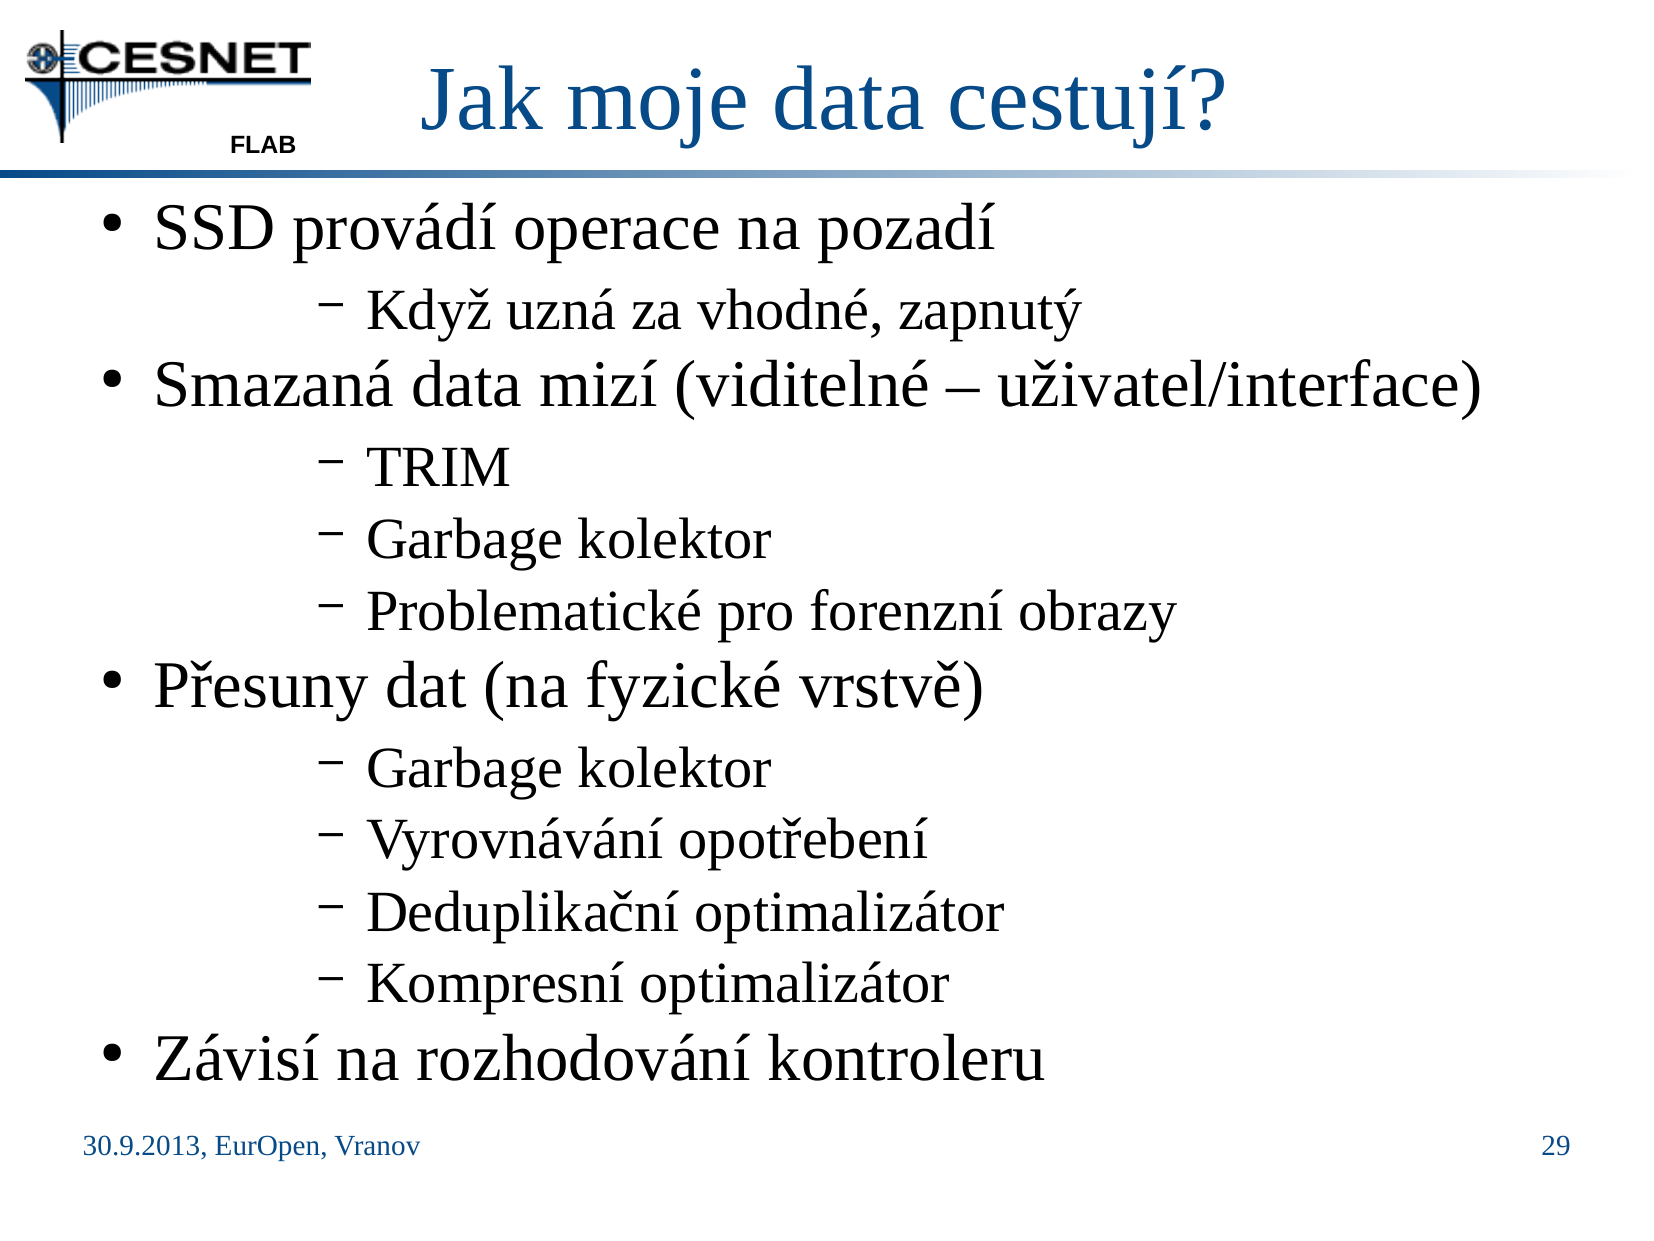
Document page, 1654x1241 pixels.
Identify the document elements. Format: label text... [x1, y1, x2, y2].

picture [25, 30, 311, 143]
title Jak moje data cestují? [79, 47, 1571, 150]
list SSD provádí operace na pozadí Když uzná za vhodné, zapnutý Smazaná data mizí (viditelné – uživatel/interface) TRIM Garbage kolektor Problematické pro forenzní obrazy Přesuny dat (na fyzické vrstvě) Garbage kolektor Vyrovnávání opotřebení Deduplikační optimalizátor Kompresní optimalizátor Závisí na rozhodování kontroleru [82, 205, 1571, 1111]
